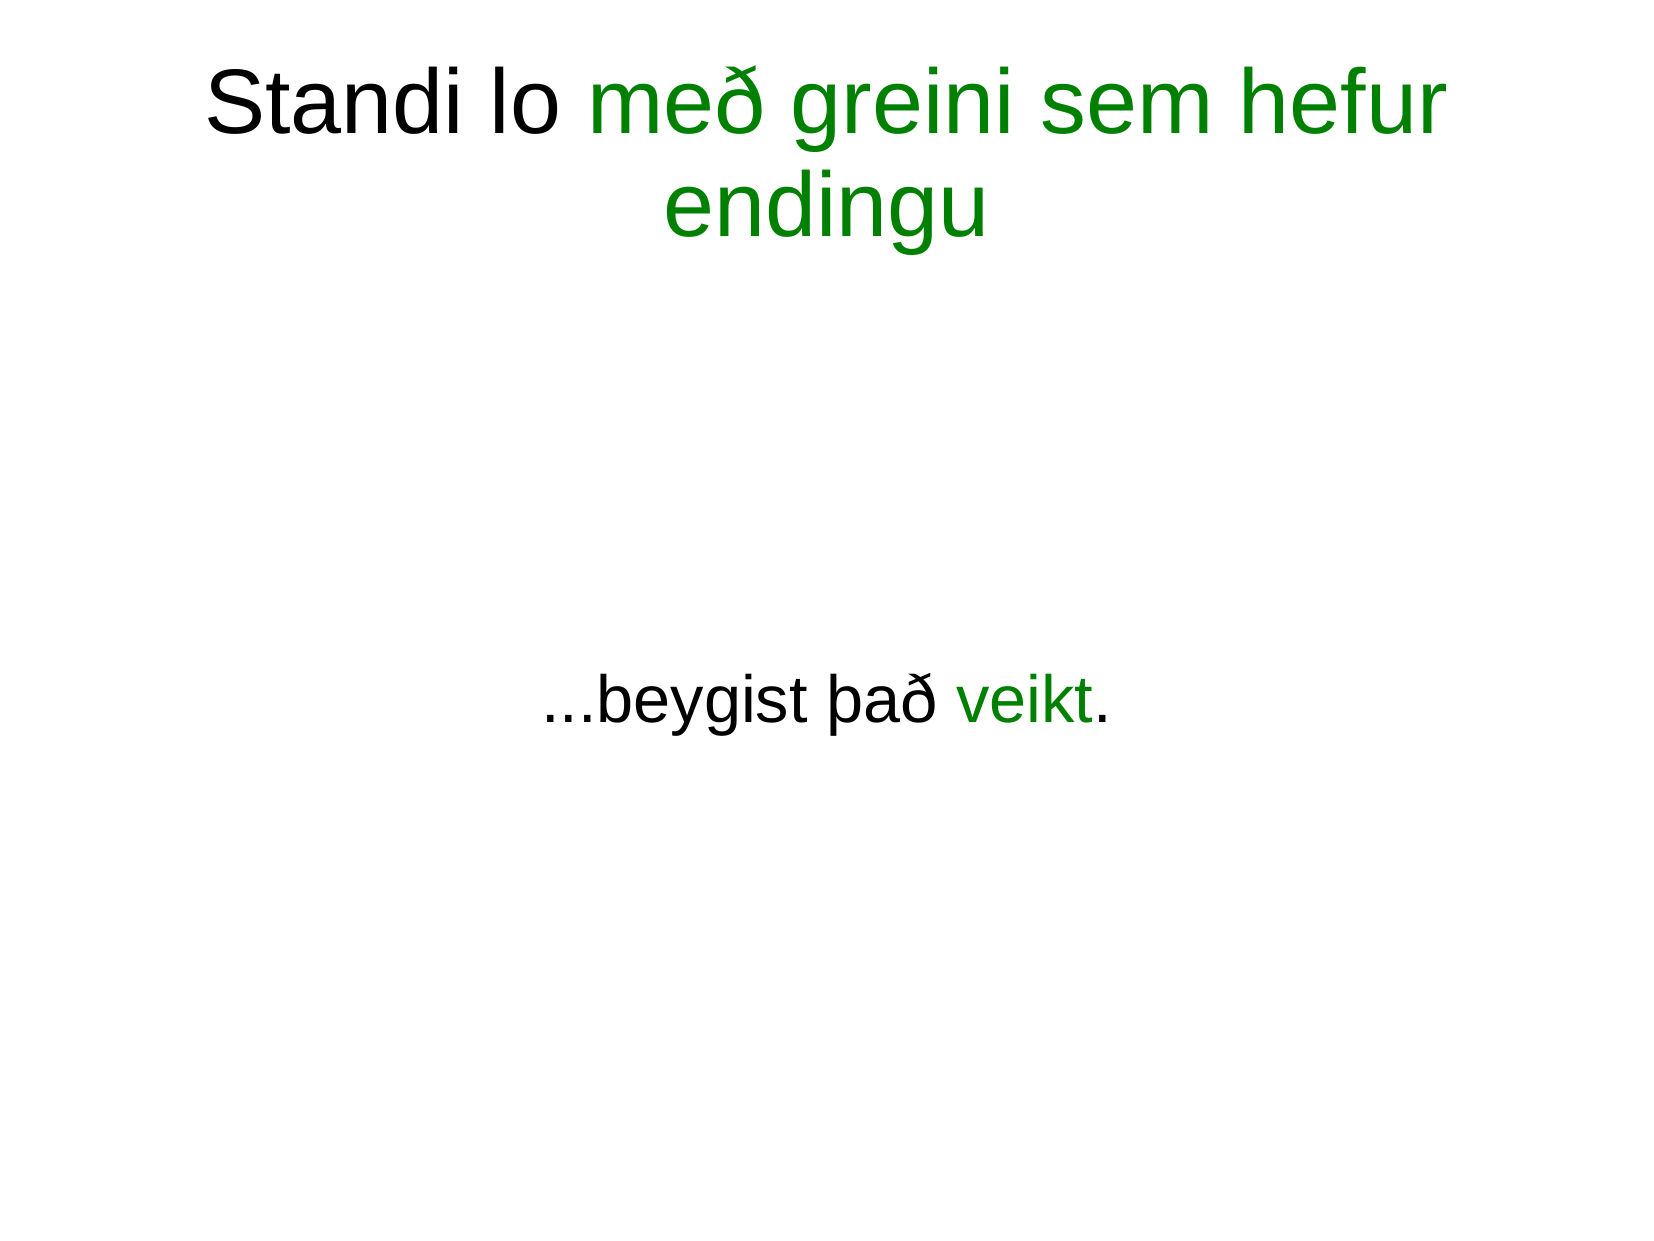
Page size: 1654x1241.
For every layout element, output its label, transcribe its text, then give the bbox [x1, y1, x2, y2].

title Standi lo með greini sem hefur endingu [82, 50, 1571, 256]
subtitle ...beygist það veikt. [82, 297, 1571, 1102]
